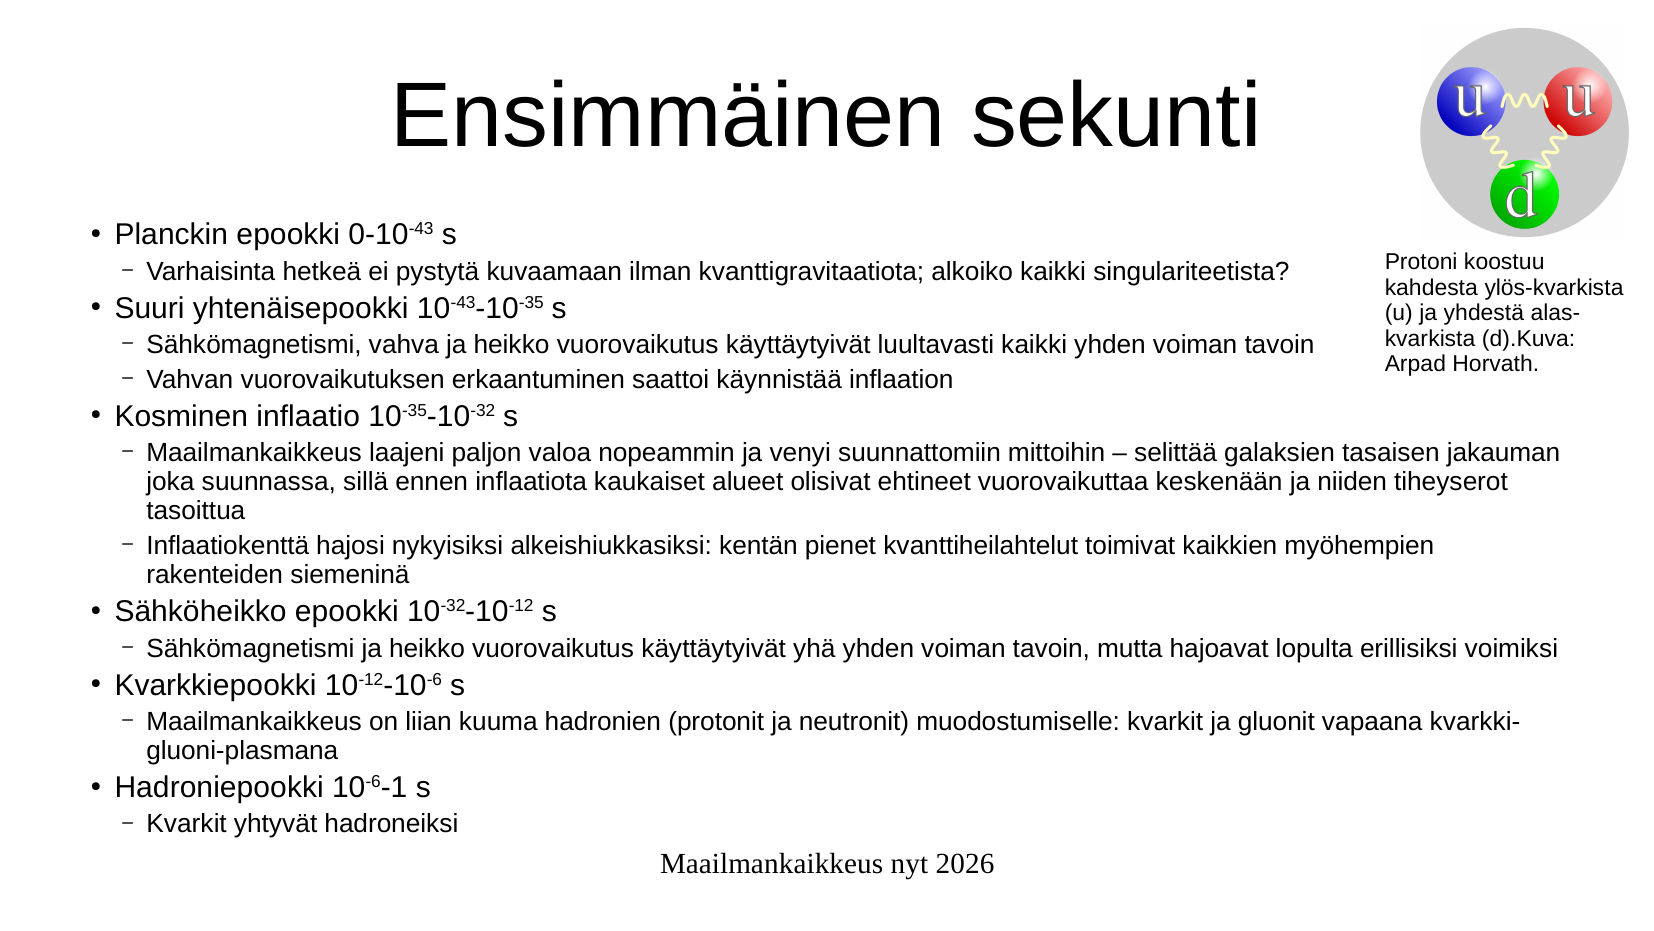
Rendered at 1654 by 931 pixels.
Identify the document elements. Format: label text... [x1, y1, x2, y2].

text_box Protoni koostuu kahdesta ylös-kvarkista (u) ja yhdestä alas-kvarkista (d).Kuva: Arpad Horvath. [1370, 241, 1654, 385]
picture [1419, 23, 1630, 241]
title Ensimmäinen sekunti [82, 37, 1419, 193]
list Planckin epookki 0-10-43 s Varhaisinta hetkeä ei pystytä kuvaamaan ilman kvanttigravitaatiota; alkoiko kaikki singulariteetista? Suuri yhtenäisepookki 10-43-10-35 s Sähkömagnetismi, vahva ja heikko vuorovaikutus käyttäytyivät luultavasti kaikki yhden voiman tavoin Vahvan vuorovaikutuksen erkaantuminen saattoi käynnistää inflaation Kosminen inflaatio 10-35-10-32 s Maailmankaikkeus laajeni paljon valoa nopeammin ja venyi suunnattomiin mittoihin – selittää galaksien tasaisen jakauman joka suunnassa, sillä ennen inflaatiota kaukaiset alueet olisivat ehtineet vuorovaikuttaa keskenään ja niiden tiheyserot tasoittua Inflaatiokenttä hajosi nykyisiksi alkeishiukkasiksi: kentän pienet kvanttiheilahtelut toimivat kaikkien myöhempien rakenteiden siemeninä Sähköheikko epookki 10-32-10-12 s Sähkömagnetismi ja heikko vuorovaikutus käyttäytyivät yhä yhden voiman tavoin, mutta hajoavat lopulta erillisiksi voimiksi Kvarkkiepookki 10-12-10-6 s Maailmankaikkeus on liian kuuma hadronien (protonit ja neutronit) muodostumiselle: kvarkit ja gluonit vapaana kvarkki-gluoni-plasmana Hadroniepookki 10-6-1 s Kvarkit yhtyvät hadroneiksi [82, 217, 1571, 839]
